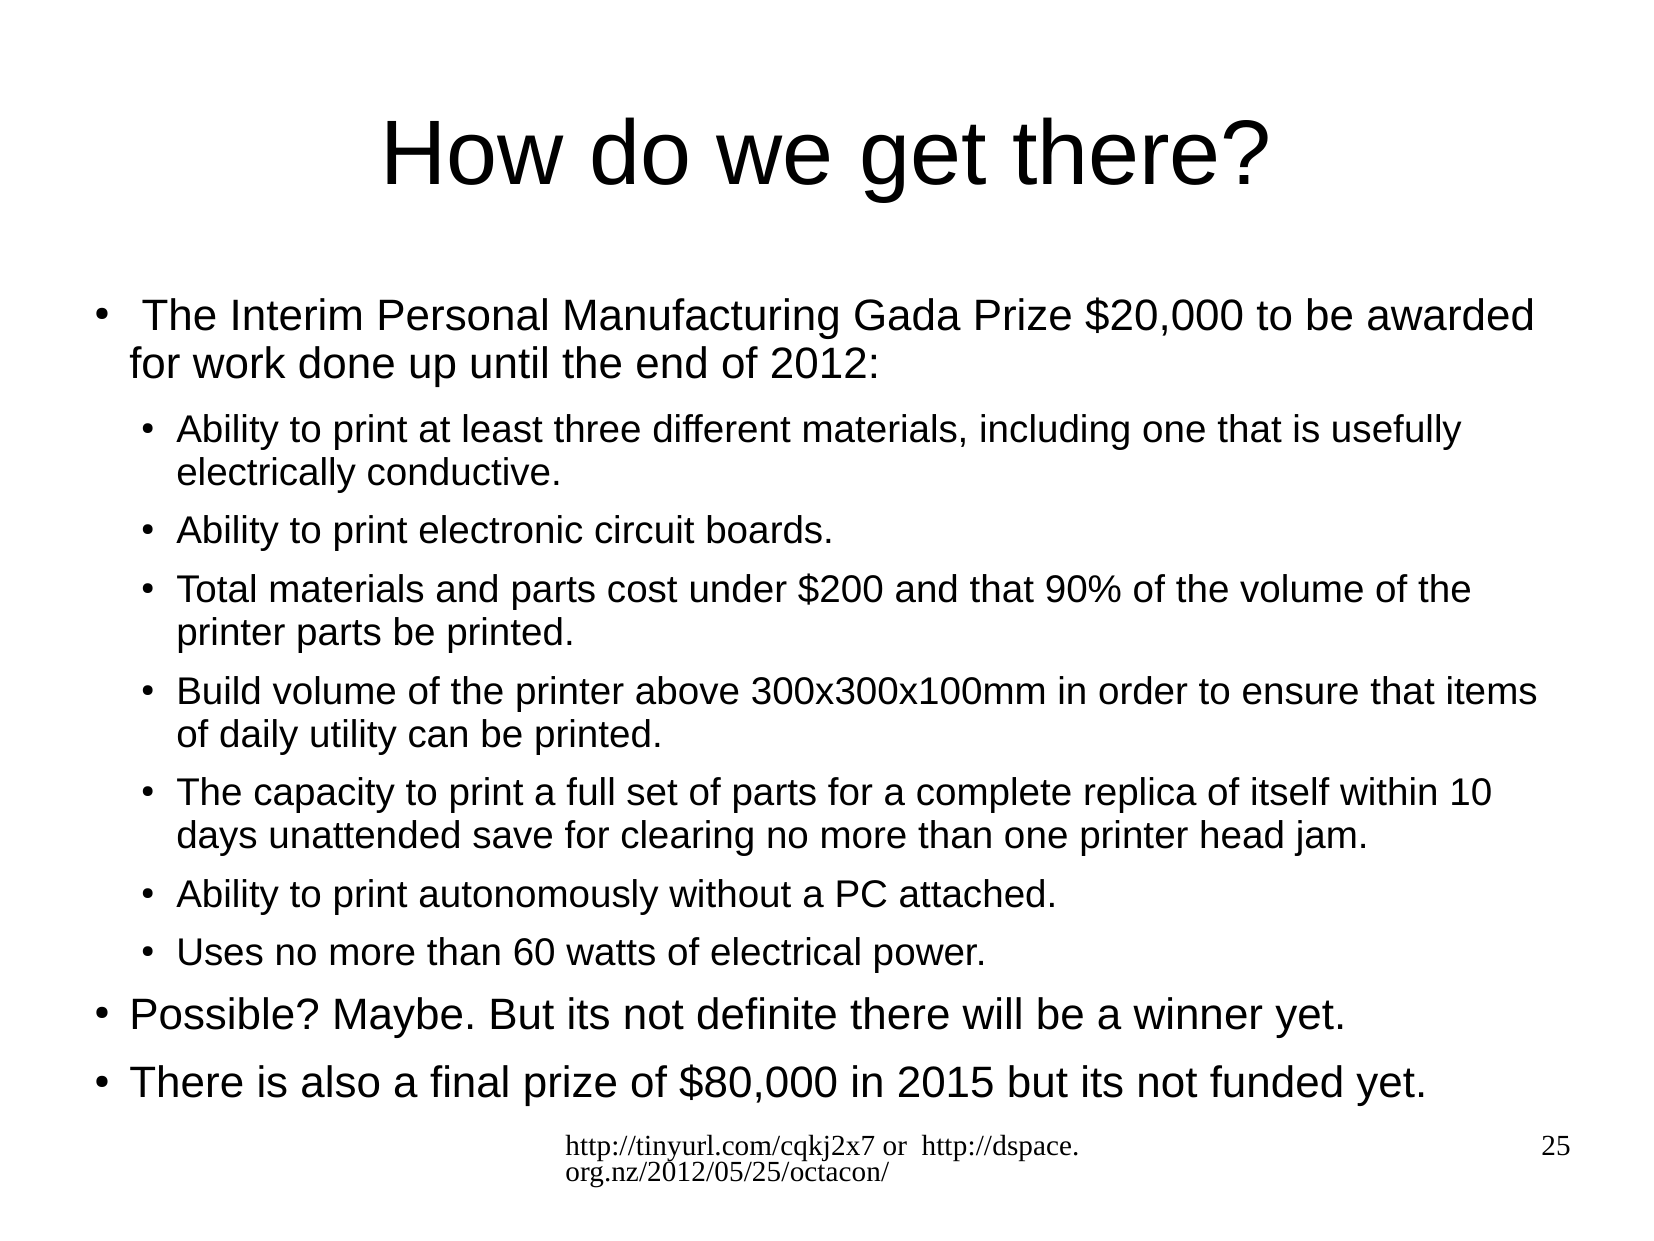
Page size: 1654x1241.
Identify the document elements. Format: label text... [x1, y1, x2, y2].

list The Interim Personal Manufacturing Gada Prize $20,000 to be awarded for work done up until the end of 2012: Ability to print at least three different materials, including one that is usefully electrically conductive. Ability to print electronic circuit boards. Total materials and parts cost under $200 and that 90% of the volume of the printer parts be printed. Build volume of the printer above 300x300x100mm in order to ensure that items of daily utility can be printed. The capacity to print a full set of parts for a complete replica of itself within 10 days unattended save for clearing no more than one printer head jam. Ability to print autonomously without a PC attached. Uses no more than 60 watts of electrical power. Possible? Maybe. But its not definite there will be a winner yet. There is also a final prize of $80,000 in 2015 but its not funded yet. [82, 290, 1571, 1109]
title How do we get there? [82, 49, 1571, 257]
